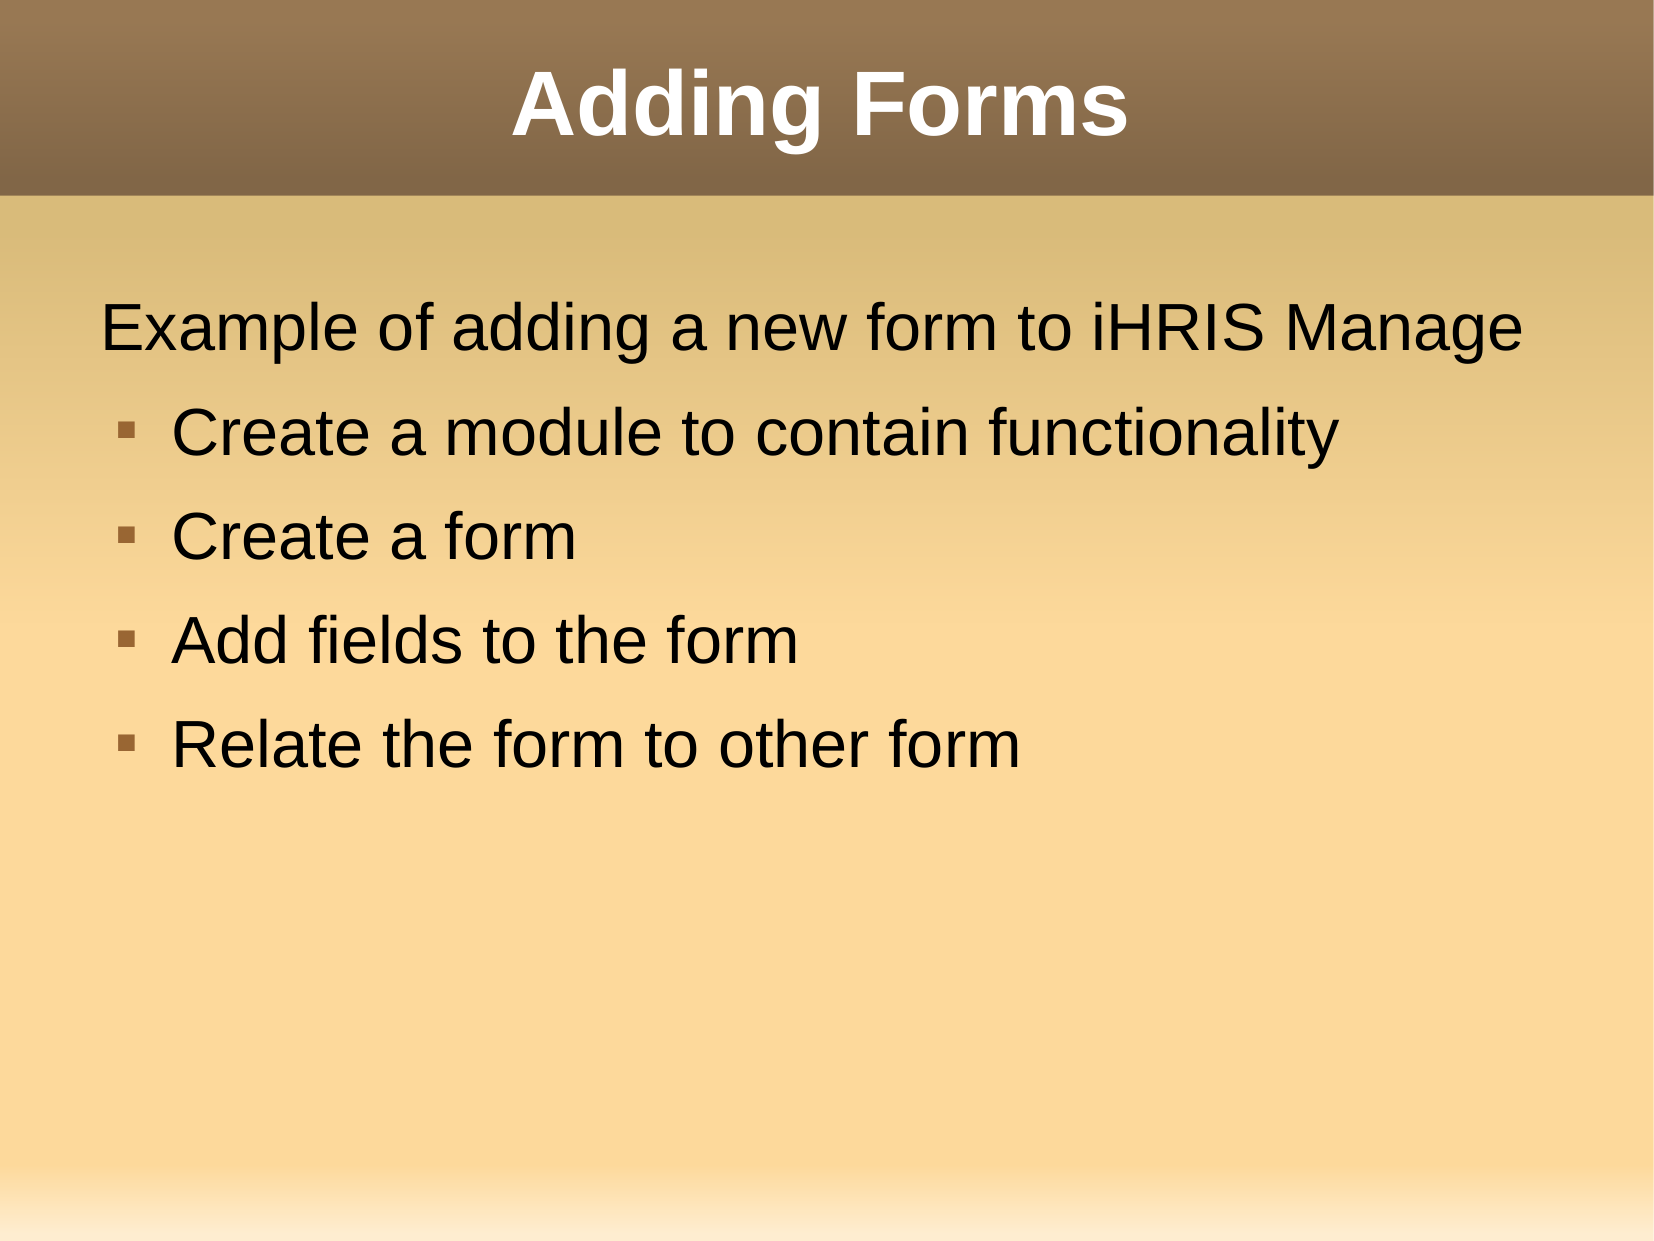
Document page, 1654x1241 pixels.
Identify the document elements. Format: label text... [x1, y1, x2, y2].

list Example of adding a new form to iHRIS Manage Create a module to contain functionality Create a form Add fields to the form Relate the form to other form [82, 290, 1571, 1109]
picture [0, 0, 1654, 1241]
title Adding Forms [76, 0, 1565, 208]
